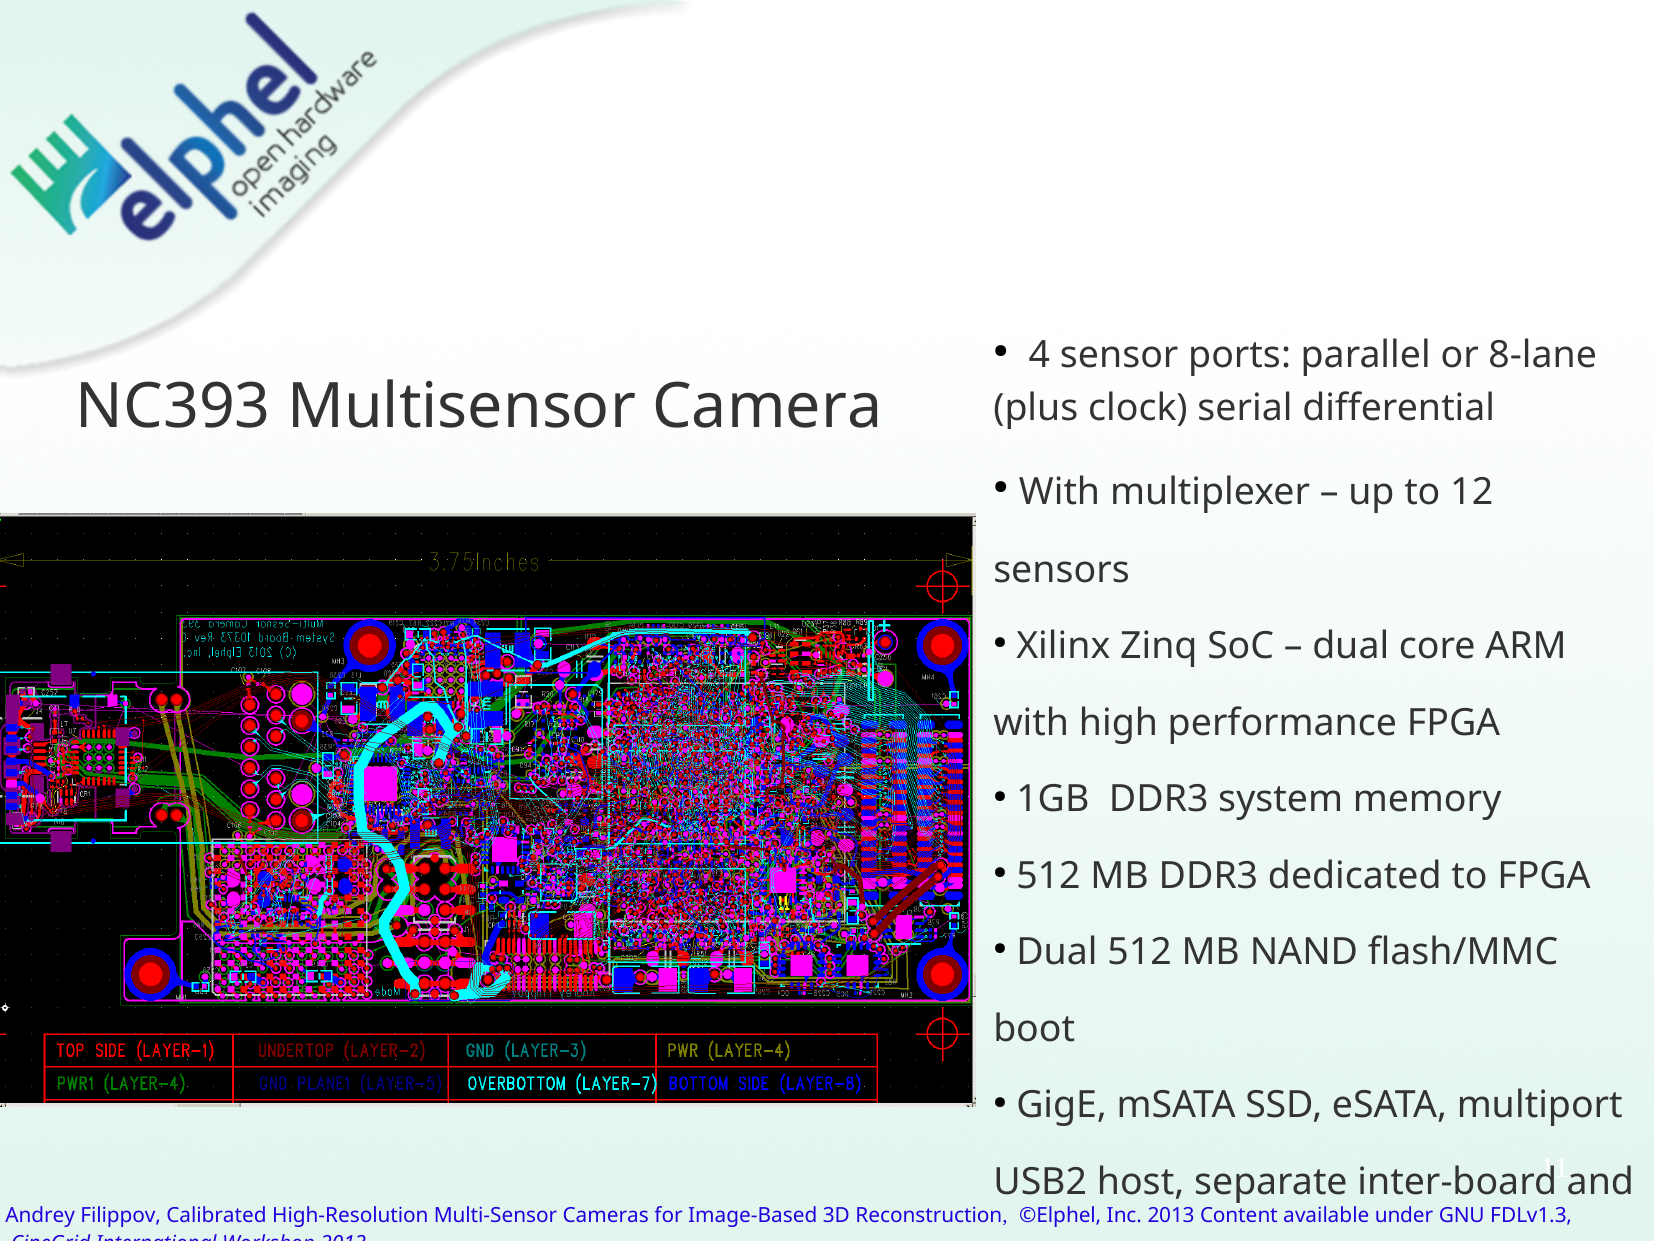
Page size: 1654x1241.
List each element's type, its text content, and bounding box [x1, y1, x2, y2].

picture [0, 0, 1654, 1241]
text_box 4 sensor ports: parallel or 8-lane (plus clock) serial differential With multiplexer – up to 12 sensors Xilinx Zinq SoC – dual core ARM with high performance FPGA 1GB DDR3 system memory 512 MB DDR3 dedicated to FPGA Dual 512 MB NAND flash/MMC boot GigE, mSATA SSD, eSATA, multiport USB2 host, separate inter-board and inter-camera synchronization I/O Aplications: multi-sensor camera arrays [978, 315, 1654, 1189]
title NC393 Multisensor Camera [0, 300, 976, 507]
